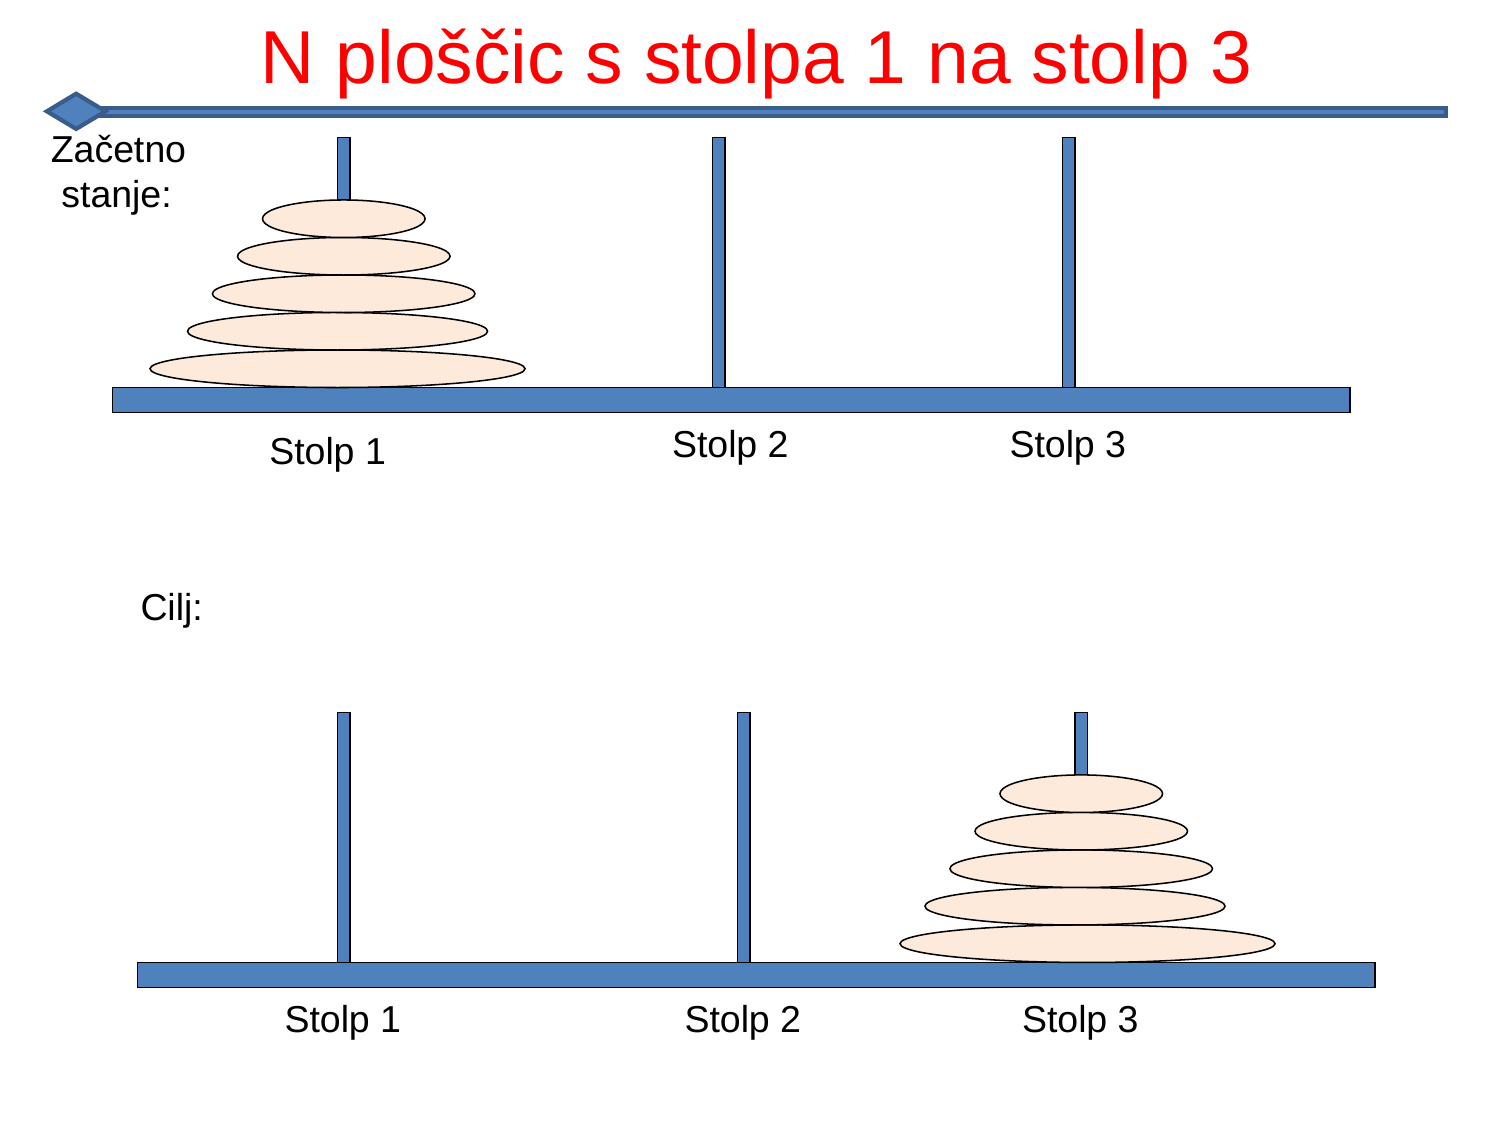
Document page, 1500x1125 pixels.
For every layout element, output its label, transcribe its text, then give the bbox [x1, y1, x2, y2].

text_box Začetno stanje: [36, 117, 202, 223]
text_box [112, 137, 1350, 413]
text_box Stolp 2 [657, 412, 804, 473]
title N ploščic s stolpa 1 na stolp 3 [82, 0, 1433, 108]
text_box Stolp 1 [269, 987, 417, 1048]
text_box Stolp 2 [669, 987, 817, 1048]
text_box Stolp 3 [994, 412, 1142, 473]
text_box Stolp 1 [254, 418, 401, 480]
text_box [137, 712, 1375, 988]
text_box Cilj: [125, 575, 218, 637]
text_box Stolp 3 [1007, 987, 1154, 1048]
